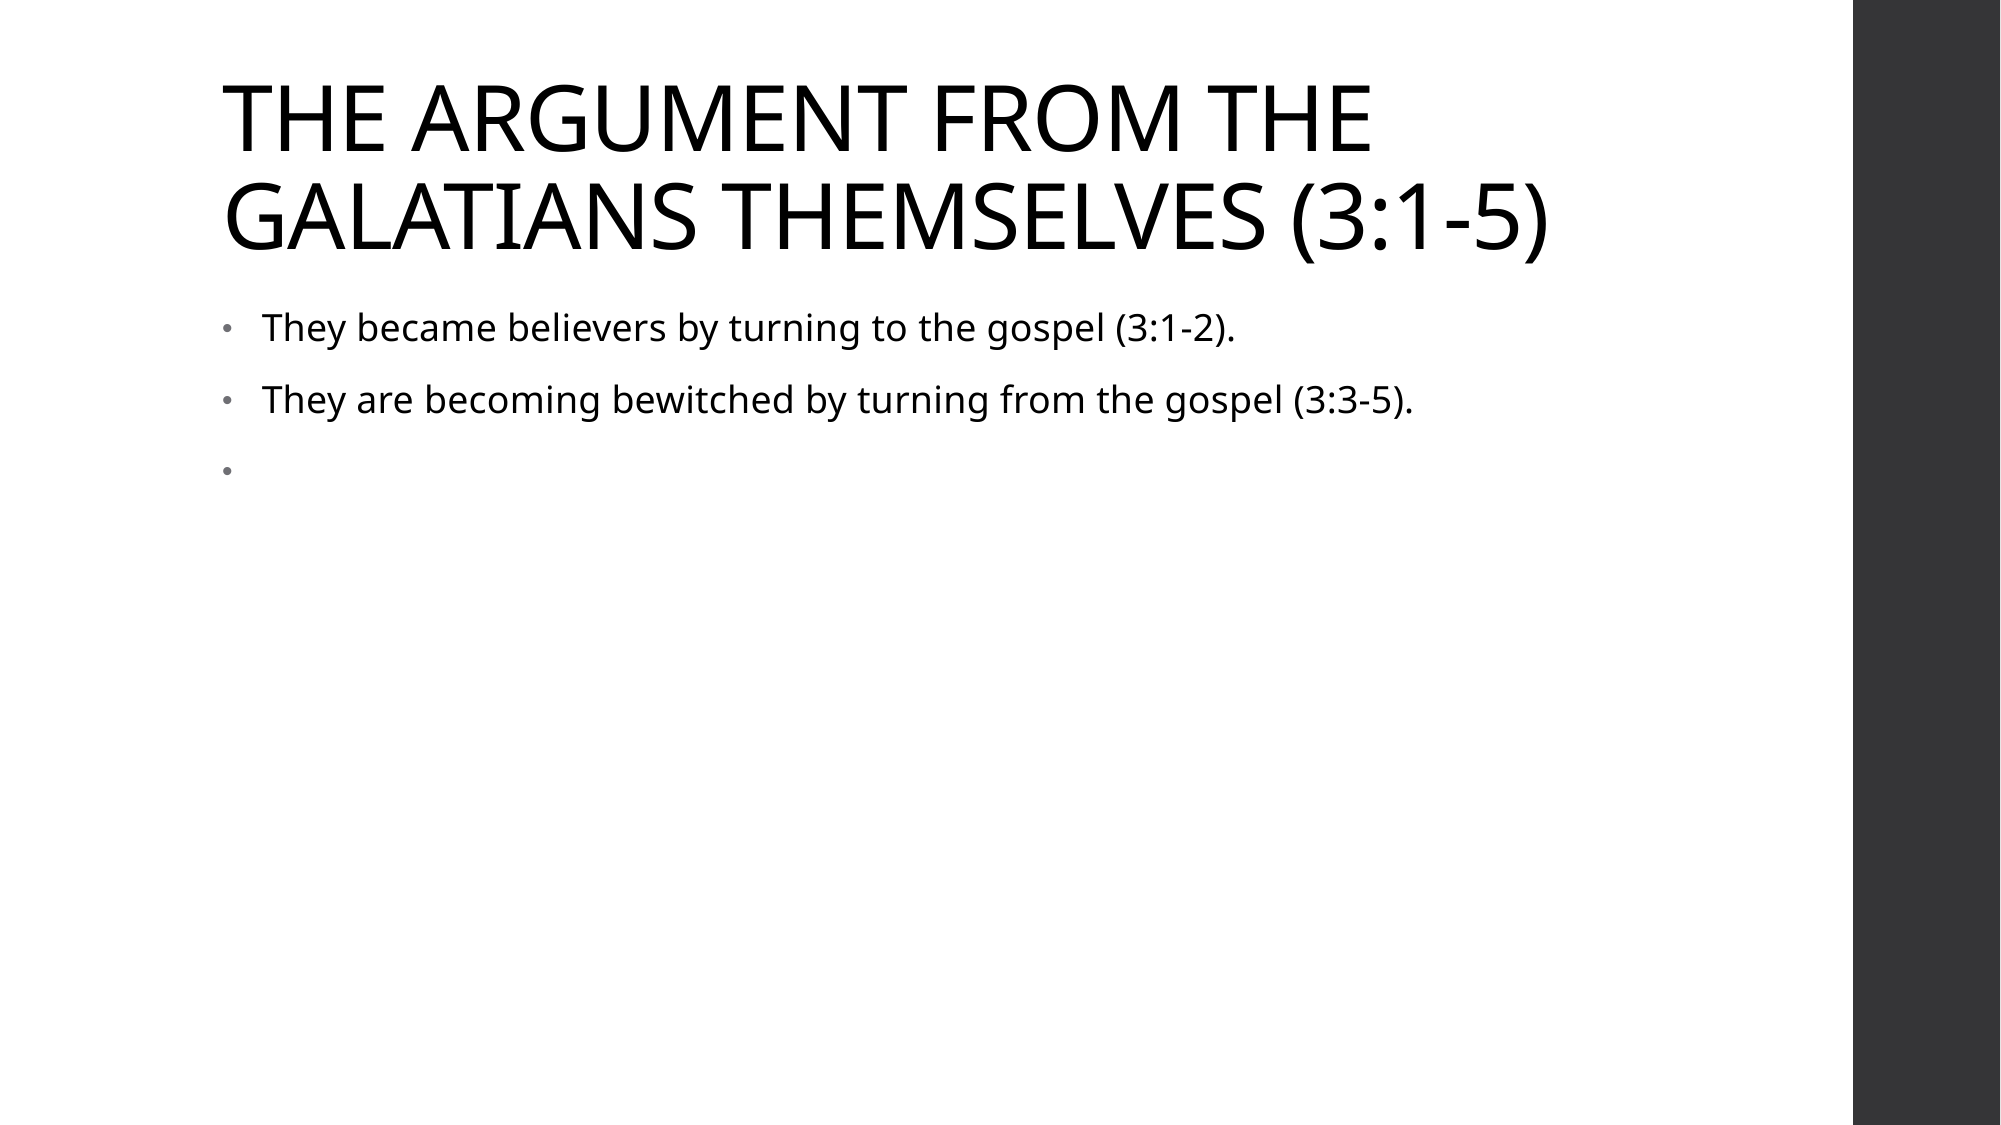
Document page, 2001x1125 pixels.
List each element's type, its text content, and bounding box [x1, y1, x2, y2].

list They became believers by turning to the gospel (3:1-2). They are becoming bewitched by turning from the gospel (3:3-5). [206, 299, 1617, 1014]
title THE ARGUMENT FROM THE GALATIANS THEMSELVES (3:1-5) [206, 60, 1797, 278]
